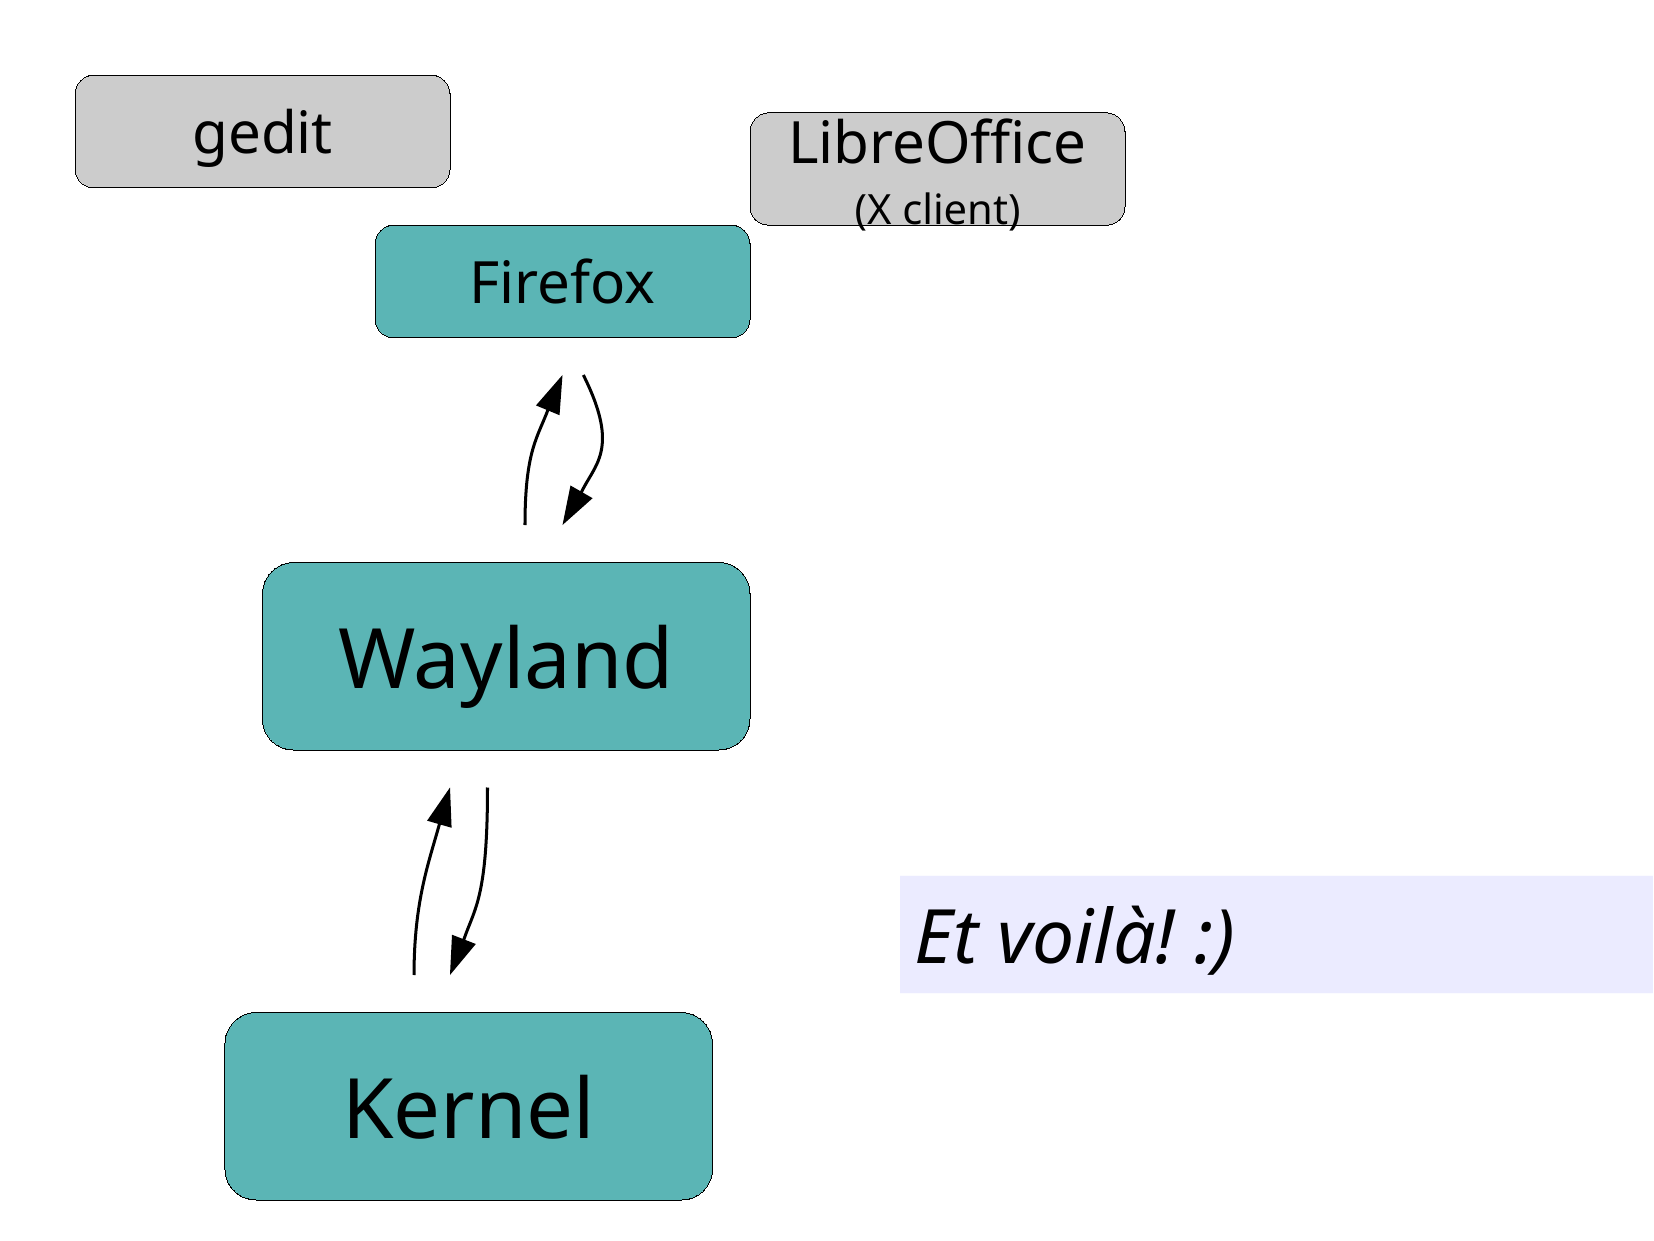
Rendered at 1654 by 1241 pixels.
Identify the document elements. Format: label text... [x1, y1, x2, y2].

text_box Wayland [279, 562, 739, 571]
text_box Kernel [242, 1012, 696, 1020]
text_box Firefox [389, 225, 738, 231]
text_box LibreOffice (X client) [764, 112, 1113, 118]
text_box gedit [92, 75, 436, 80]
text_box Et voilà! :) [900, 875, 1653, 879]
